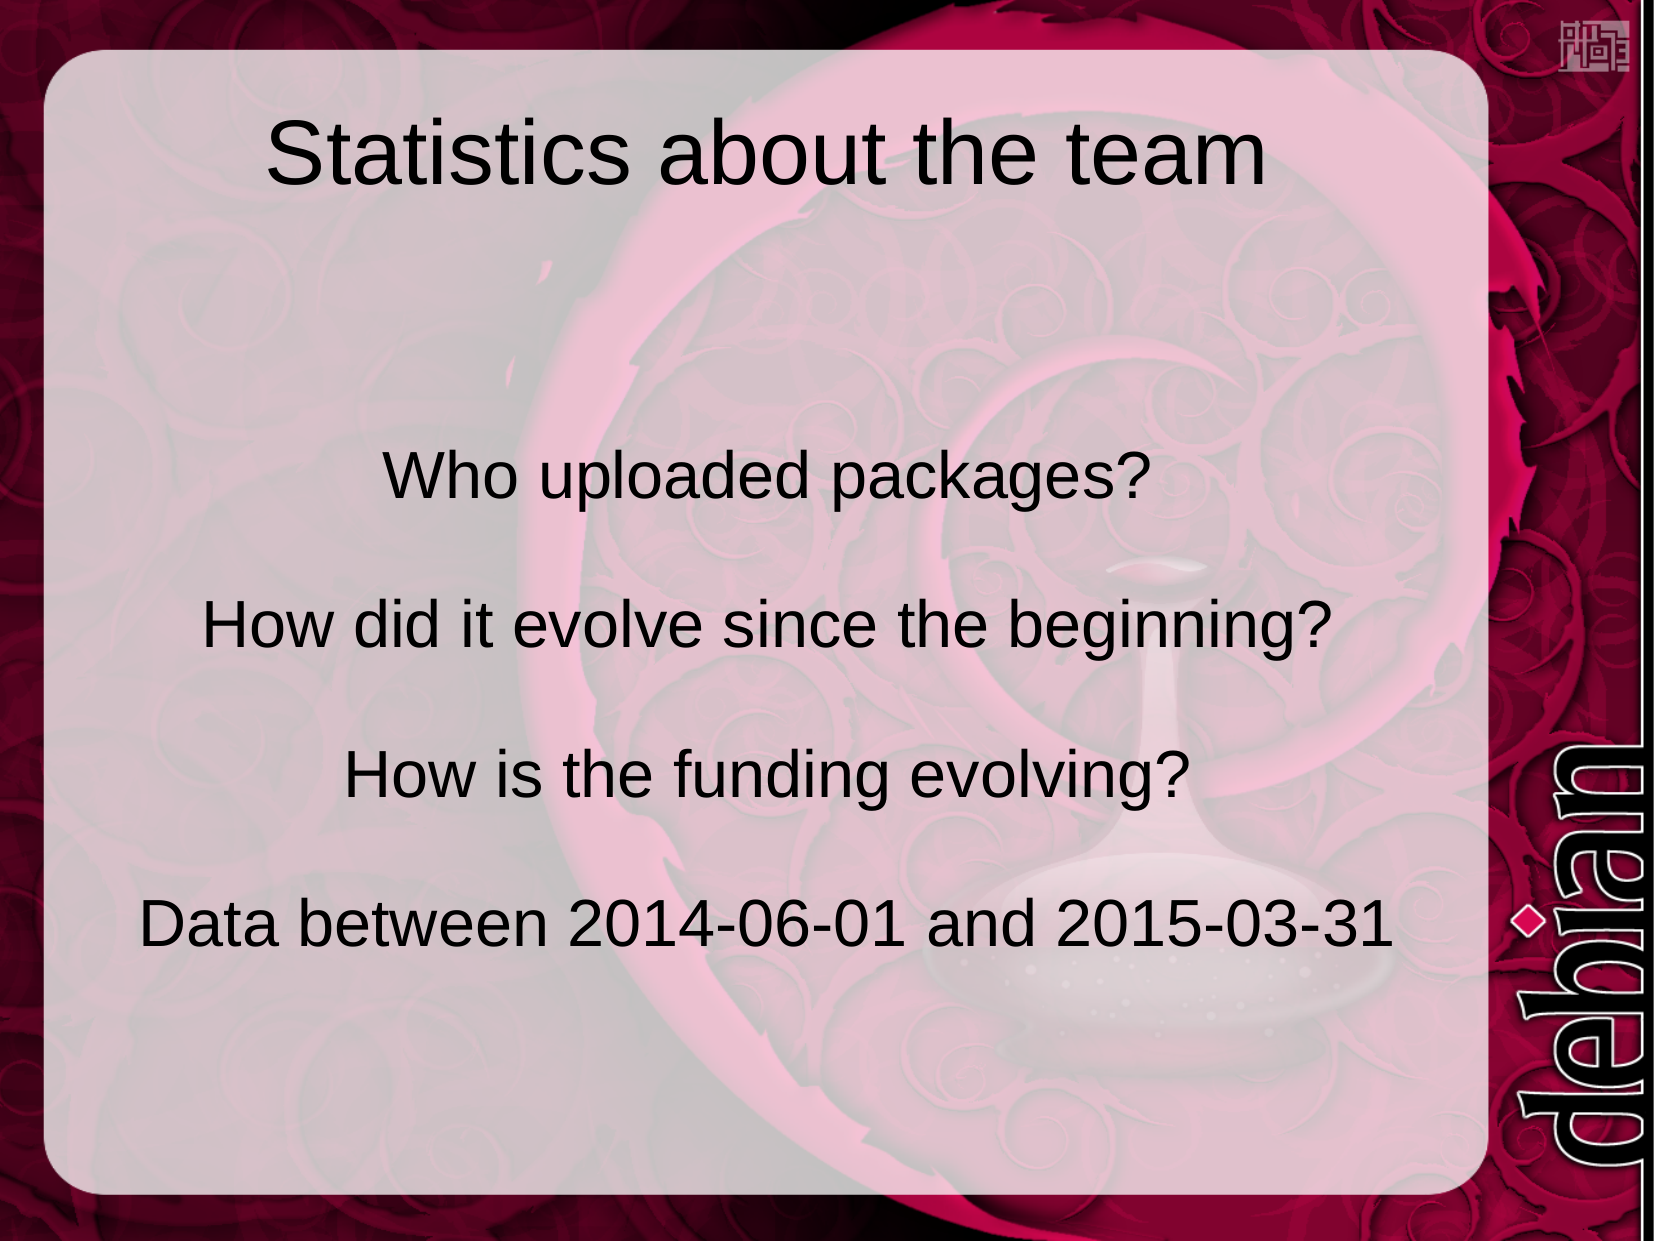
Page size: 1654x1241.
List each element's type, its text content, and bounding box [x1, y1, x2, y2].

subtitle Who uploaded packages? How did it evolve since the beginning? How is the funding evolving? Data between 2014-06-01 and 2015-03-31 [59, 290, 1477, 1109]
title Statistics about the team [59, 49, 1477, 257]
picture [0, 0, 1654, 1241]
